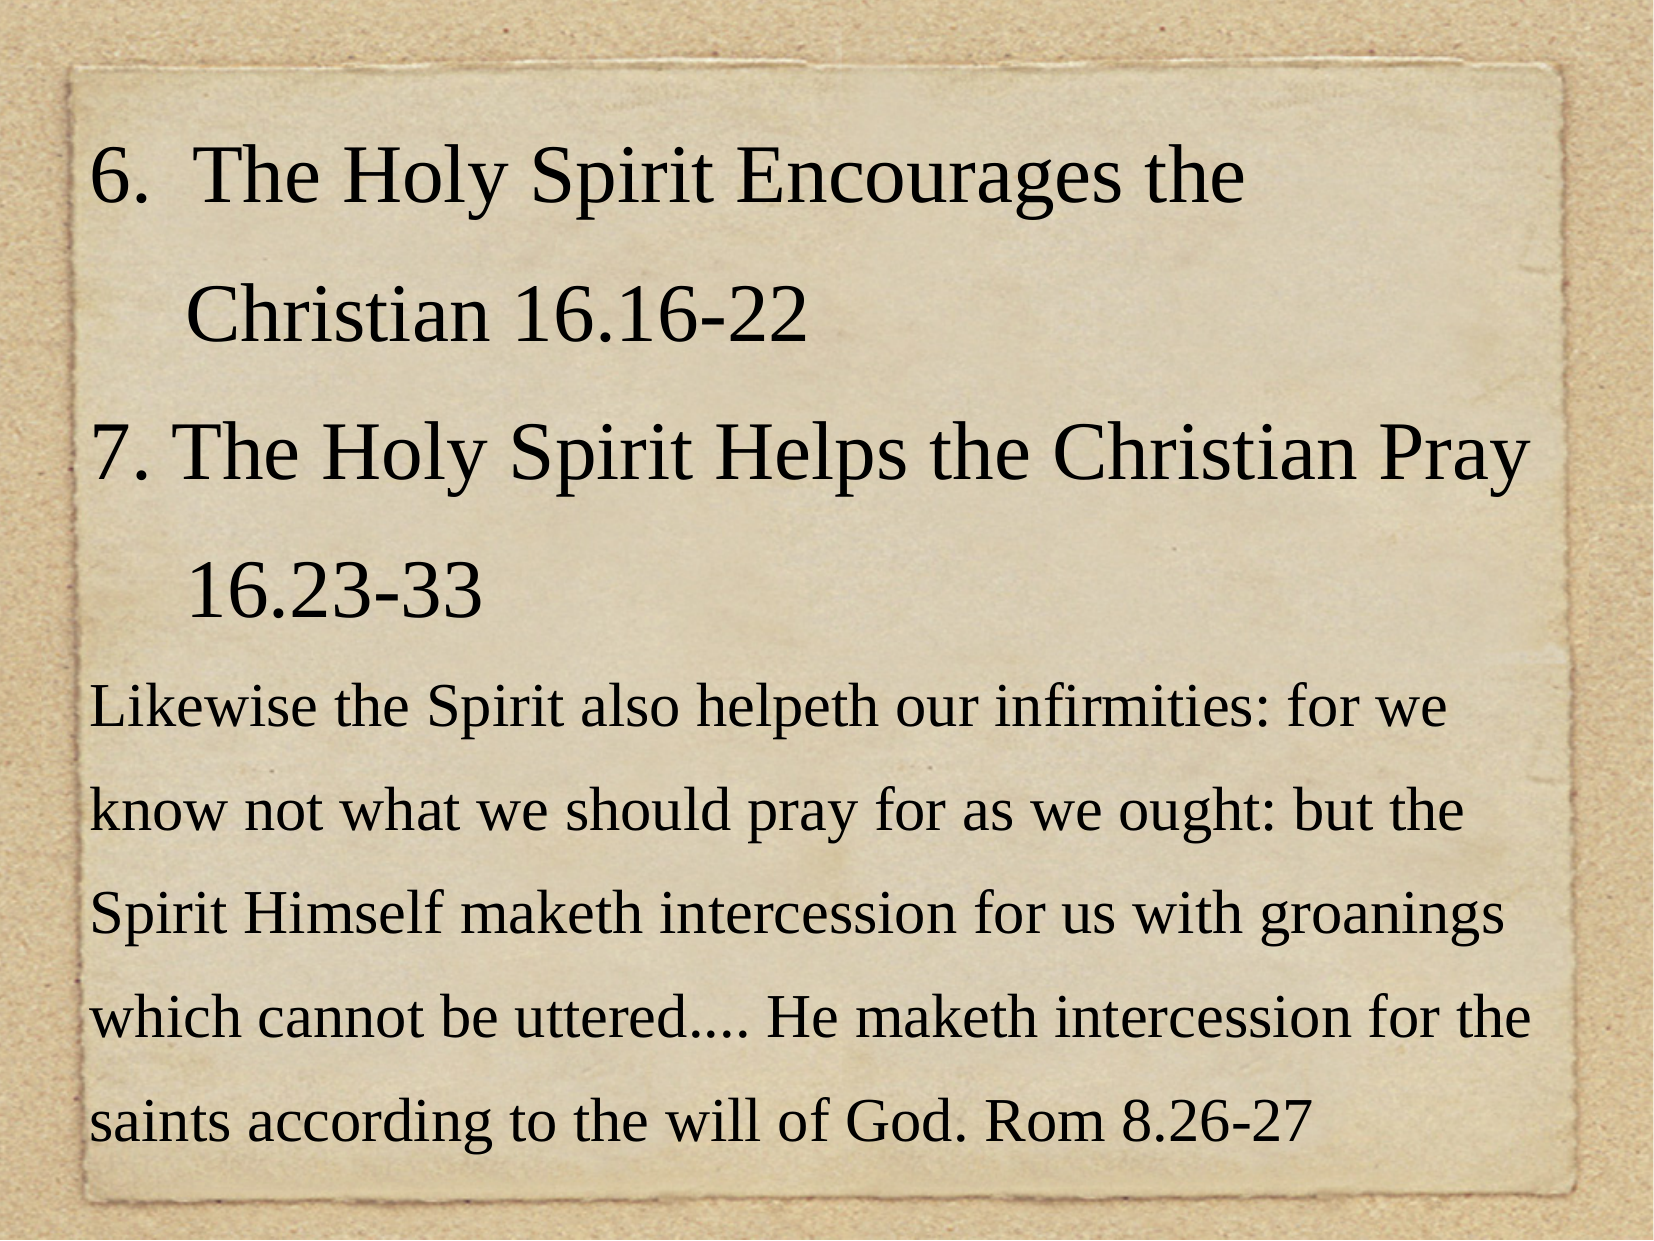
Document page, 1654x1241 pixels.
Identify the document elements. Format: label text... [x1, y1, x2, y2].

text_box 6. The Holy Spirit Encourages the Christian 16.16-22 7. The Holy Spirit Helps the Christian Pray 16.23-33 Likewise the Spirit also helpeth our infirmities: for we know not what we should pray for as we ought: but the Spirit Himself maketh intercession for us with groanings which cannot be uttered.... He maketh intercession for the saints according to the will of God. Rom 8.26-27 [75, 75, 1576, 1201]
picture [0, 0, 1654, 1240]
